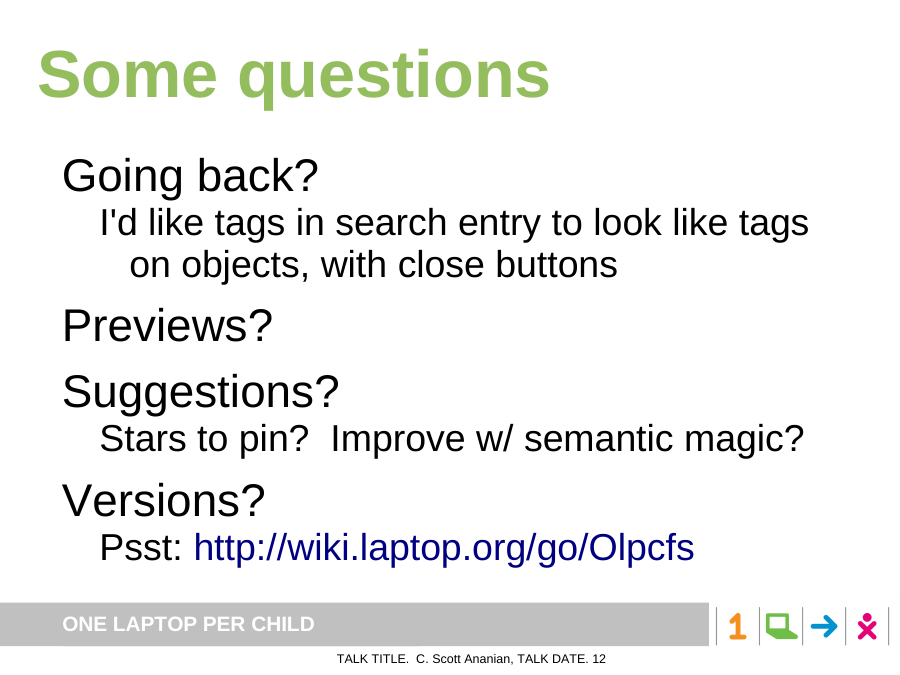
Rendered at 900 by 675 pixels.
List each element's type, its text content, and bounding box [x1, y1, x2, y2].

title Some questions [37, 37, 856, 211]
list Going back? I'd like tags in search entry to look like tags on objects, with close buttons Previews? Suggestions? Stars to pin? Improve w/ semantic magic? Versions? Psst: http://wiki.laptop.org/go/Olpcfs [61, 150, 844, 675]
picture [844, 598, 898, 655]
